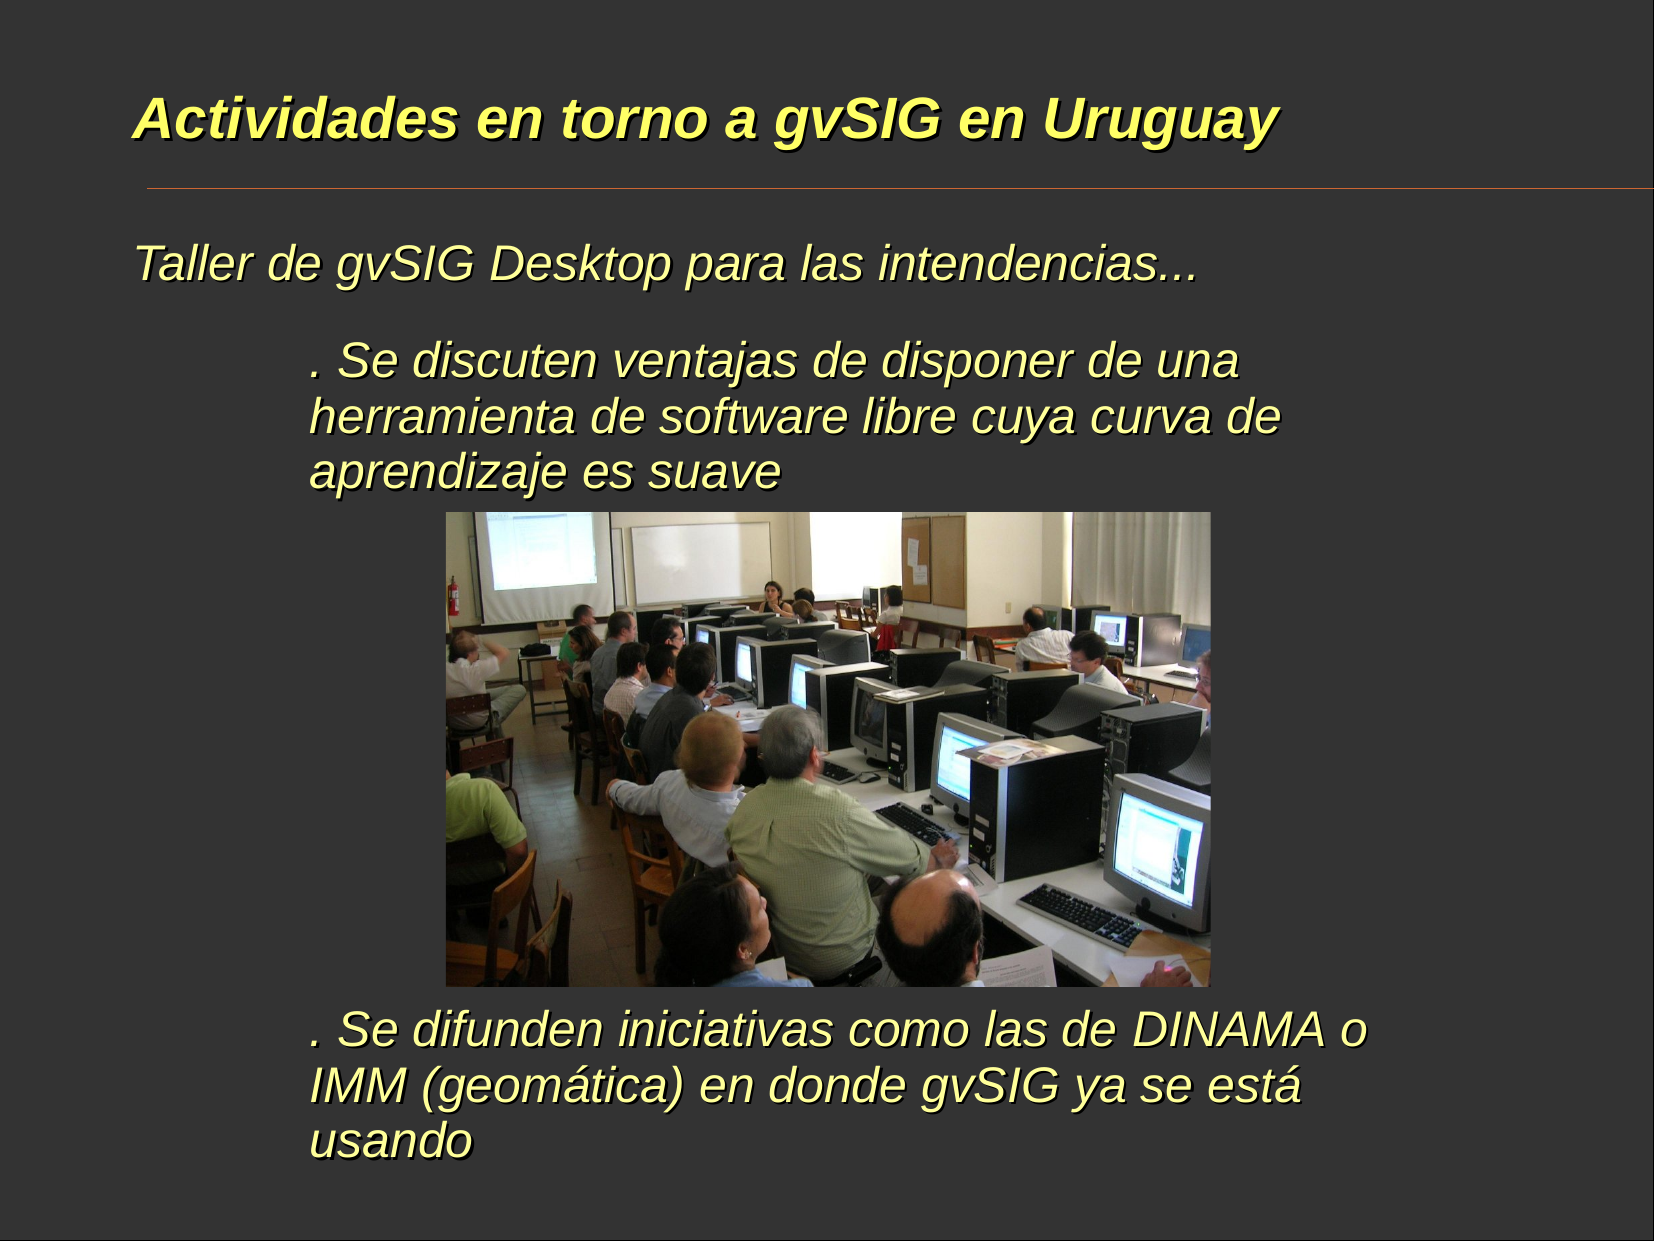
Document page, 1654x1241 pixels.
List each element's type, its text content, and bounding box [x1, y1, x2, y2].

text_box . Se discuten ventajas de disponer de una herramienta de software libre cuya curva de aprendizaje es suave . Se difunden iniciativas como las de DINAMA o IMM (geomática) en donde gvSIG ya se está usando [295, 324, 1418, 1176]
text_box [0, 0, 1654, 1241]
text_box Taller de gvSIG Desktop para las intendencias... [118, 228, 1477, 299]
text_box Actividades en torno a gvSIG en Uruguay [118, 78, 1536, 169]
picture [445, 512, 1211, 987]
